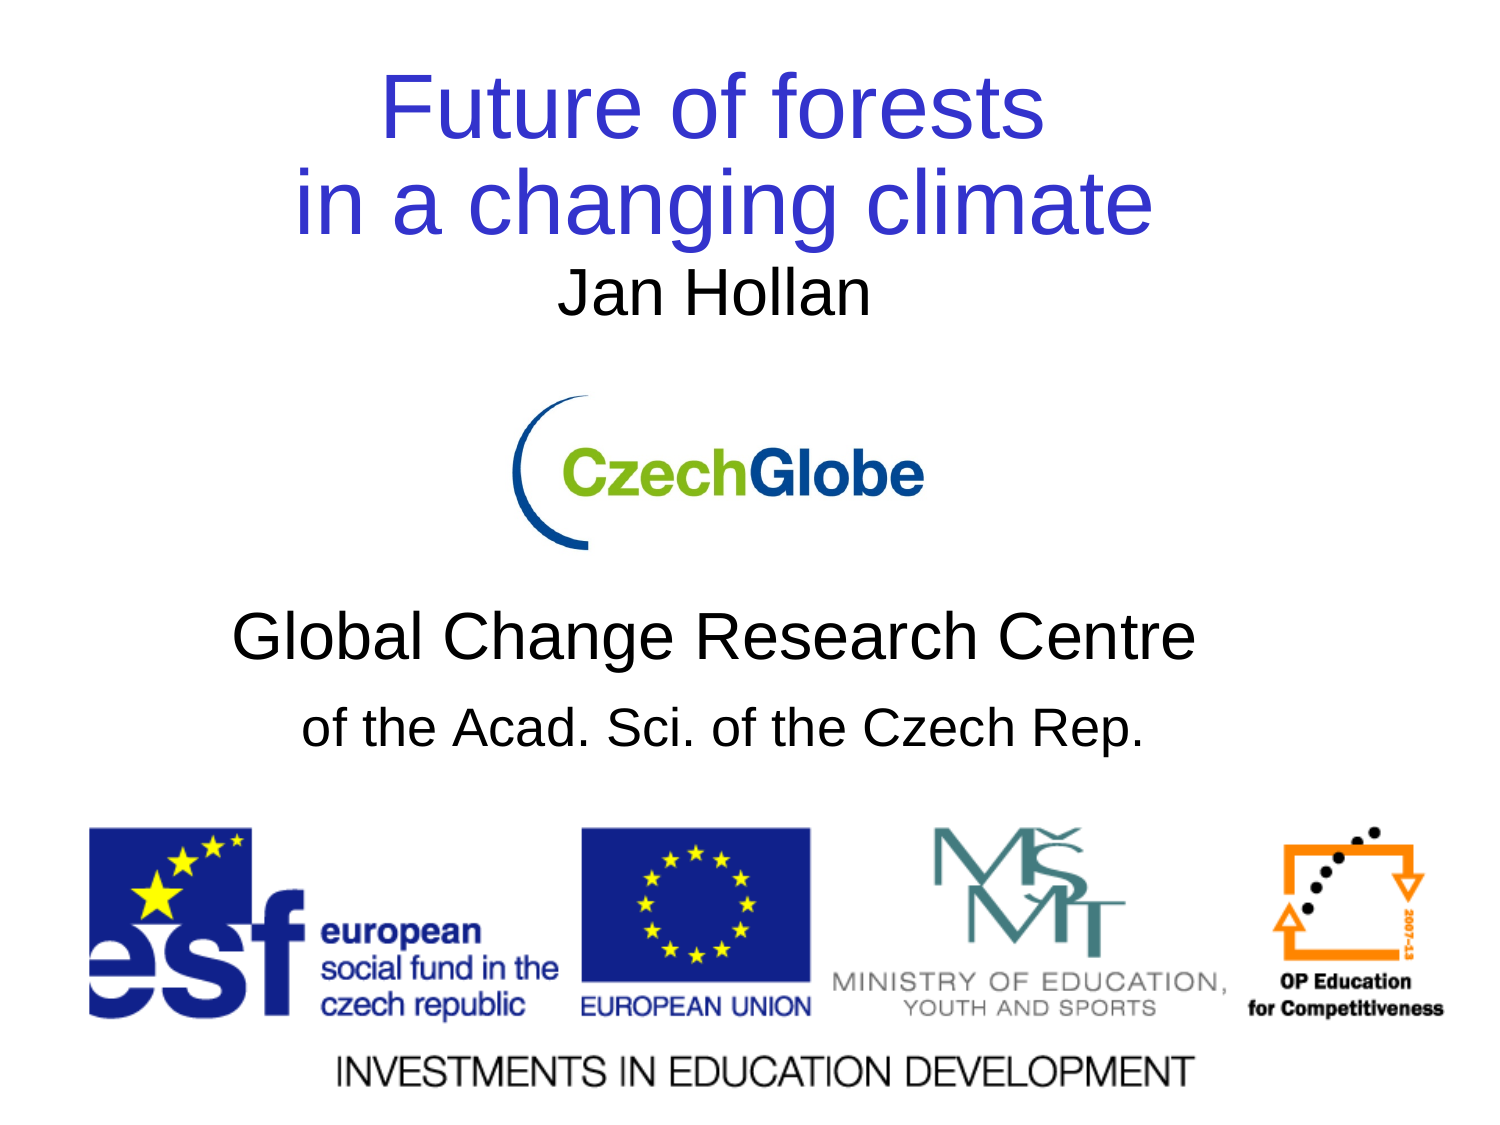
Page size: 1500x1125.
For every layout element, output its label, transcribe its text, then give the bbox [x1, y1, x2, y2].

picture [433, 354, 995, 591]
title Future of forests in a changing climate [88, 59, 1364, 257]
picture [88, 826, 1445, 1090]
subtitle Jan Hollan Global Change Research Centre of the Acad. Sci. of the Czech Rep. [190, 259, 1241, 826]
